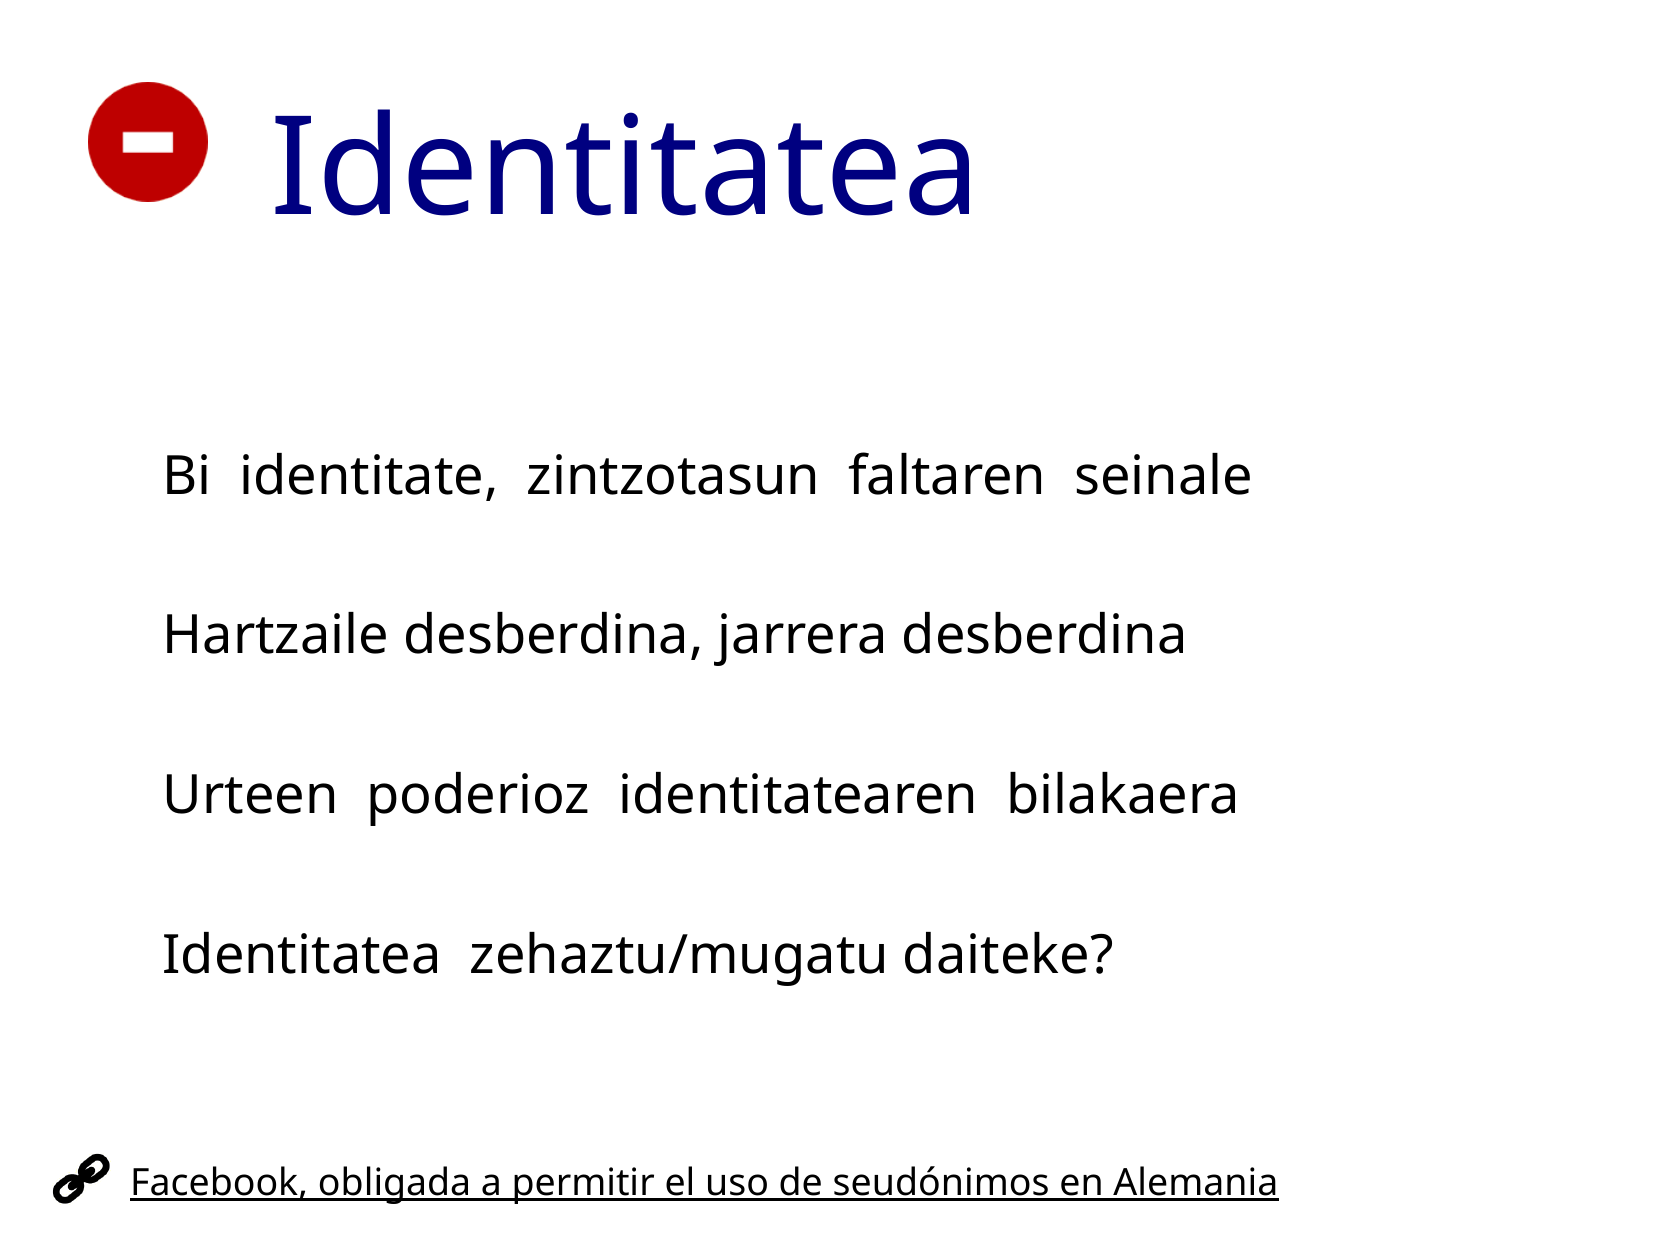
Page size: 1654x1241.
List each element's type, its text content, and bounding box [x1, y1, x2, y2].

picture [51, 1152, 111, 1205]
text_box Facebook, obligada a permitir el uso de seudónimos en Alemania [115, 1147, 1242, 1206]
text_box Identitatea [256, 59, 1133, 237]
text_box Bi identitate, zintzotasun faltaren seinale Hartzaile desberdina, jarrera desberdina Urteen poderioz identitatearen bilakaera Identitatea zehaztu/mugatu daiteke? [147, 428, 1536, 905]
picture [88, 82, 208, 202]
